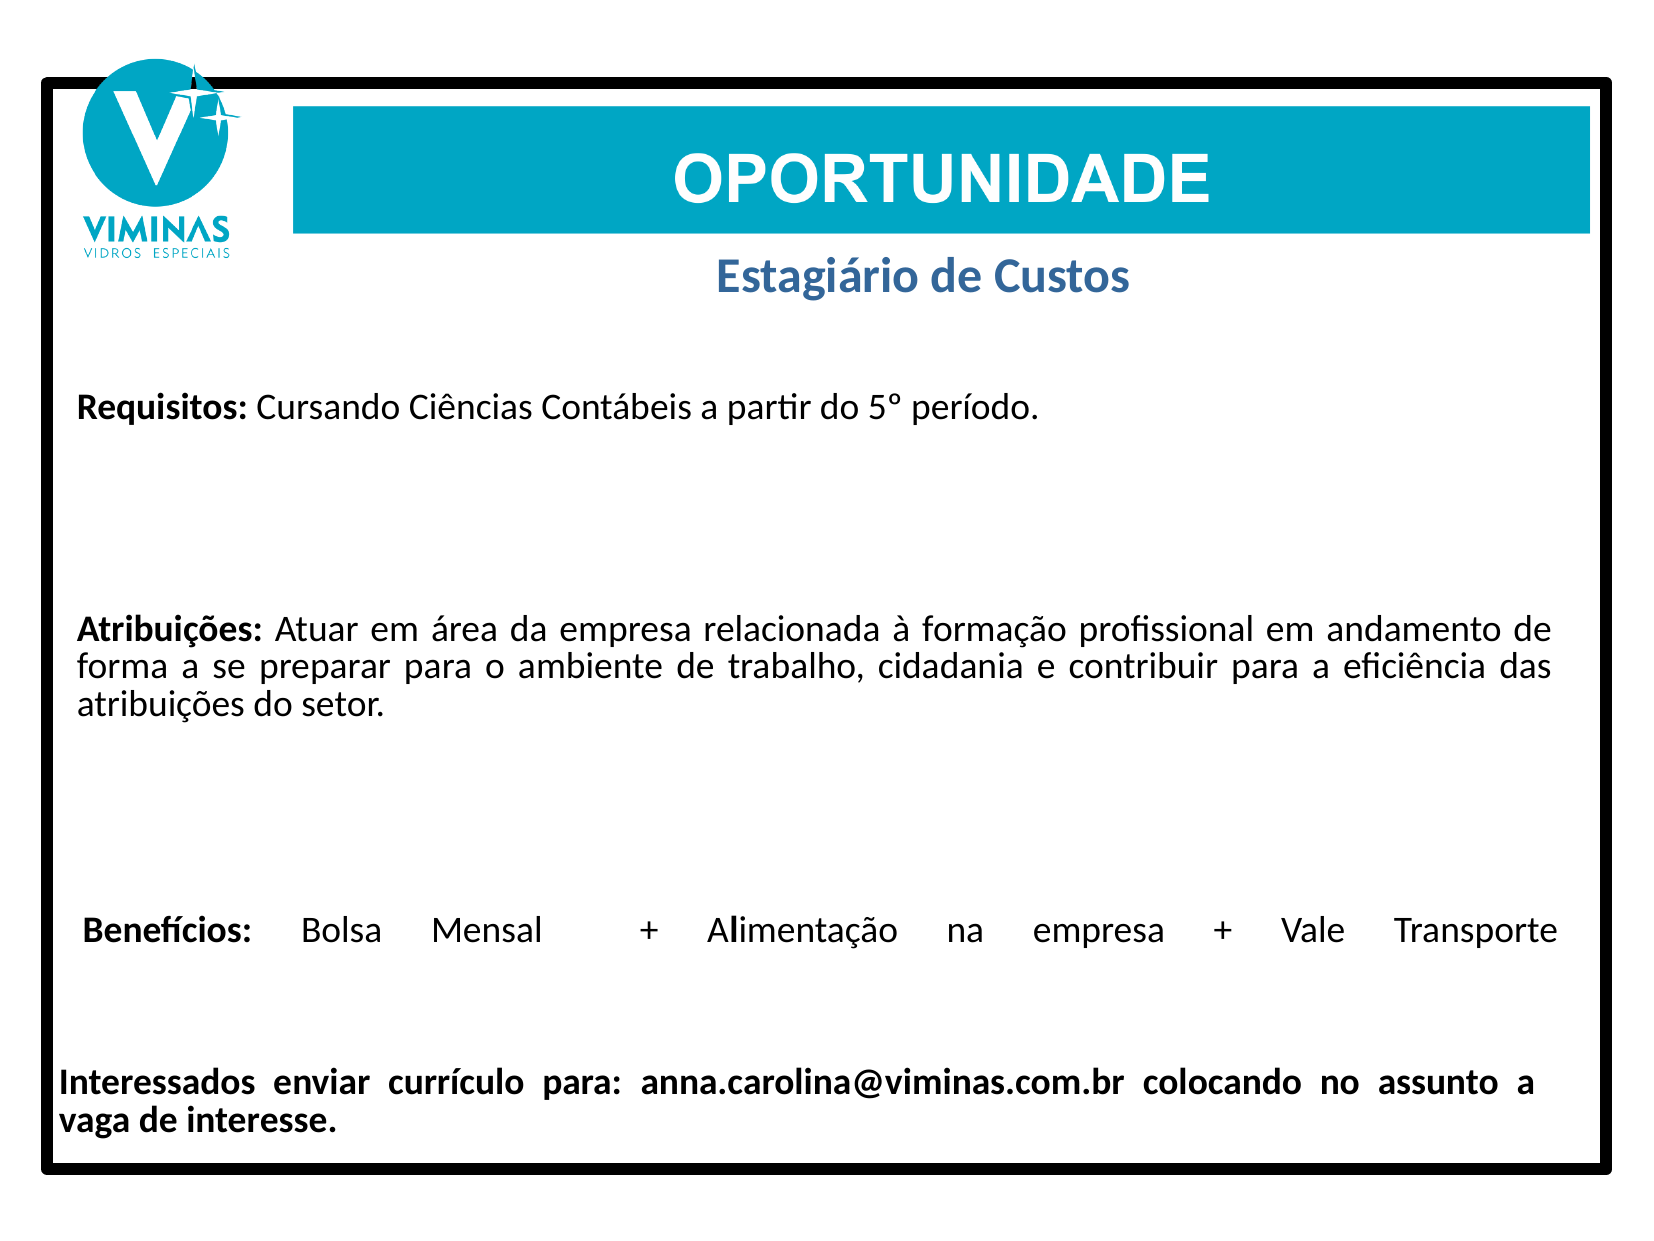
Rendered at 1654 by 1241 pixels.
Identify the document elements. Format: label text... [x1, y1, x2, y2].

title Benefícios: Bolsa Mensal + Alimentação na empresa + Vale Transporte [82, 871, 1560, 1223]
text_box [47, 320, 1607, 1170]
title Requisitos: Cursando Ciências Contábeis a partir do 5º período. [76, 330, 1530, 490]
title Interessados enviar currículo para: anna.carolina@viminas.com.br colocando no assunto a vaga de interesse. [59, 955, 1536, 1241]
picture [11, 41, 1630, 320]
title Atribuições: Atuar em área da empresa relacionada à formação profissional em andamento de forma a se preparar para o ambiente de trabalho, cidadania e contribuir para a eficiência das atribuições do setor. [76, 537, 1554, 802]
